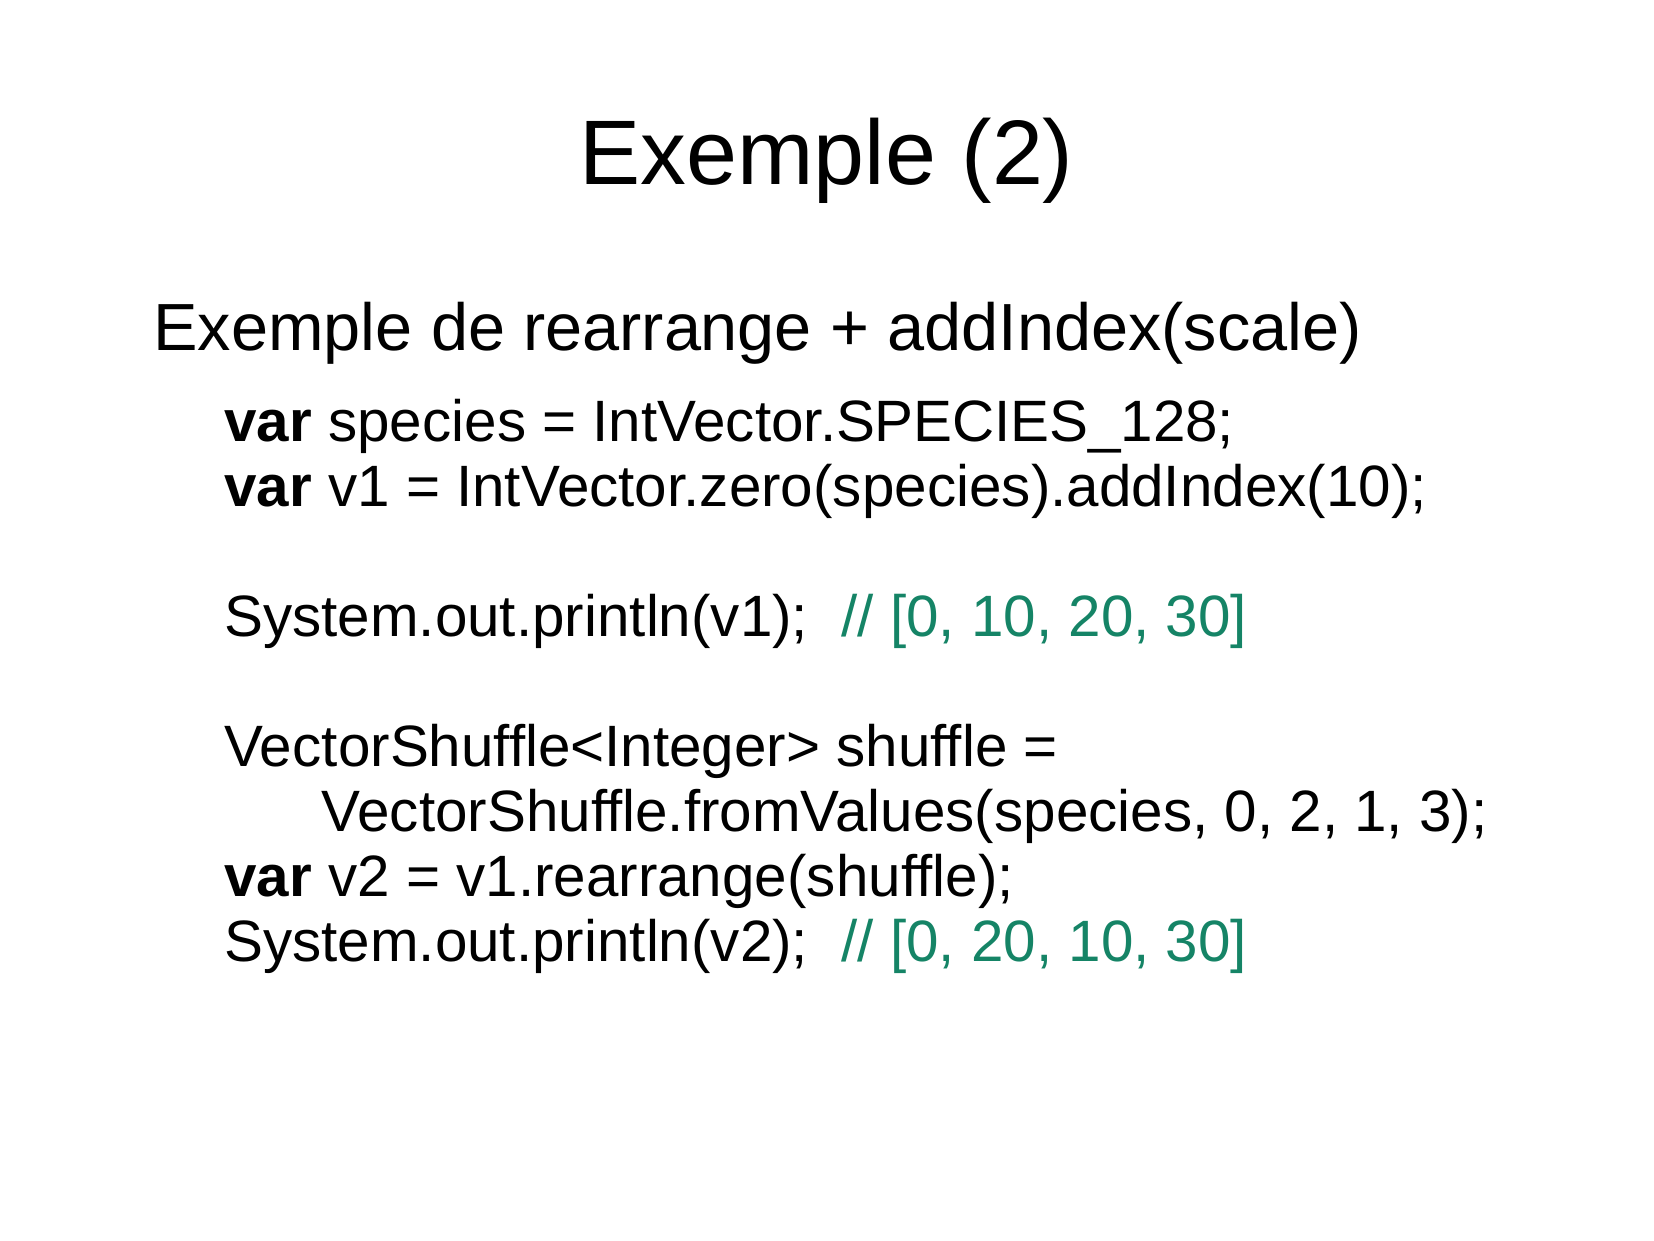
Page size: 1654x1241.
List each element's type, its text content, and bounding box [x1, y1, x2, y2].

title Exemple (2) [82, 49, 1571, 257]
list Exemple de rearrange + addIndex(scale) var species = IntVector.SPECIES_128; var v1 = IntVector.zero(species).addIndex(10); System.out.println(v1); // [0, 10, 20, 30] VectorShuffle<Integer> shuffle = VectorShuffle.fromValues(species, 0, 2, 1, 3); var v2 = v1.rearrange(shuffle); System.out.println(v2); // [0, 20, 10, 30] [82, 290, 1571, 1156]
